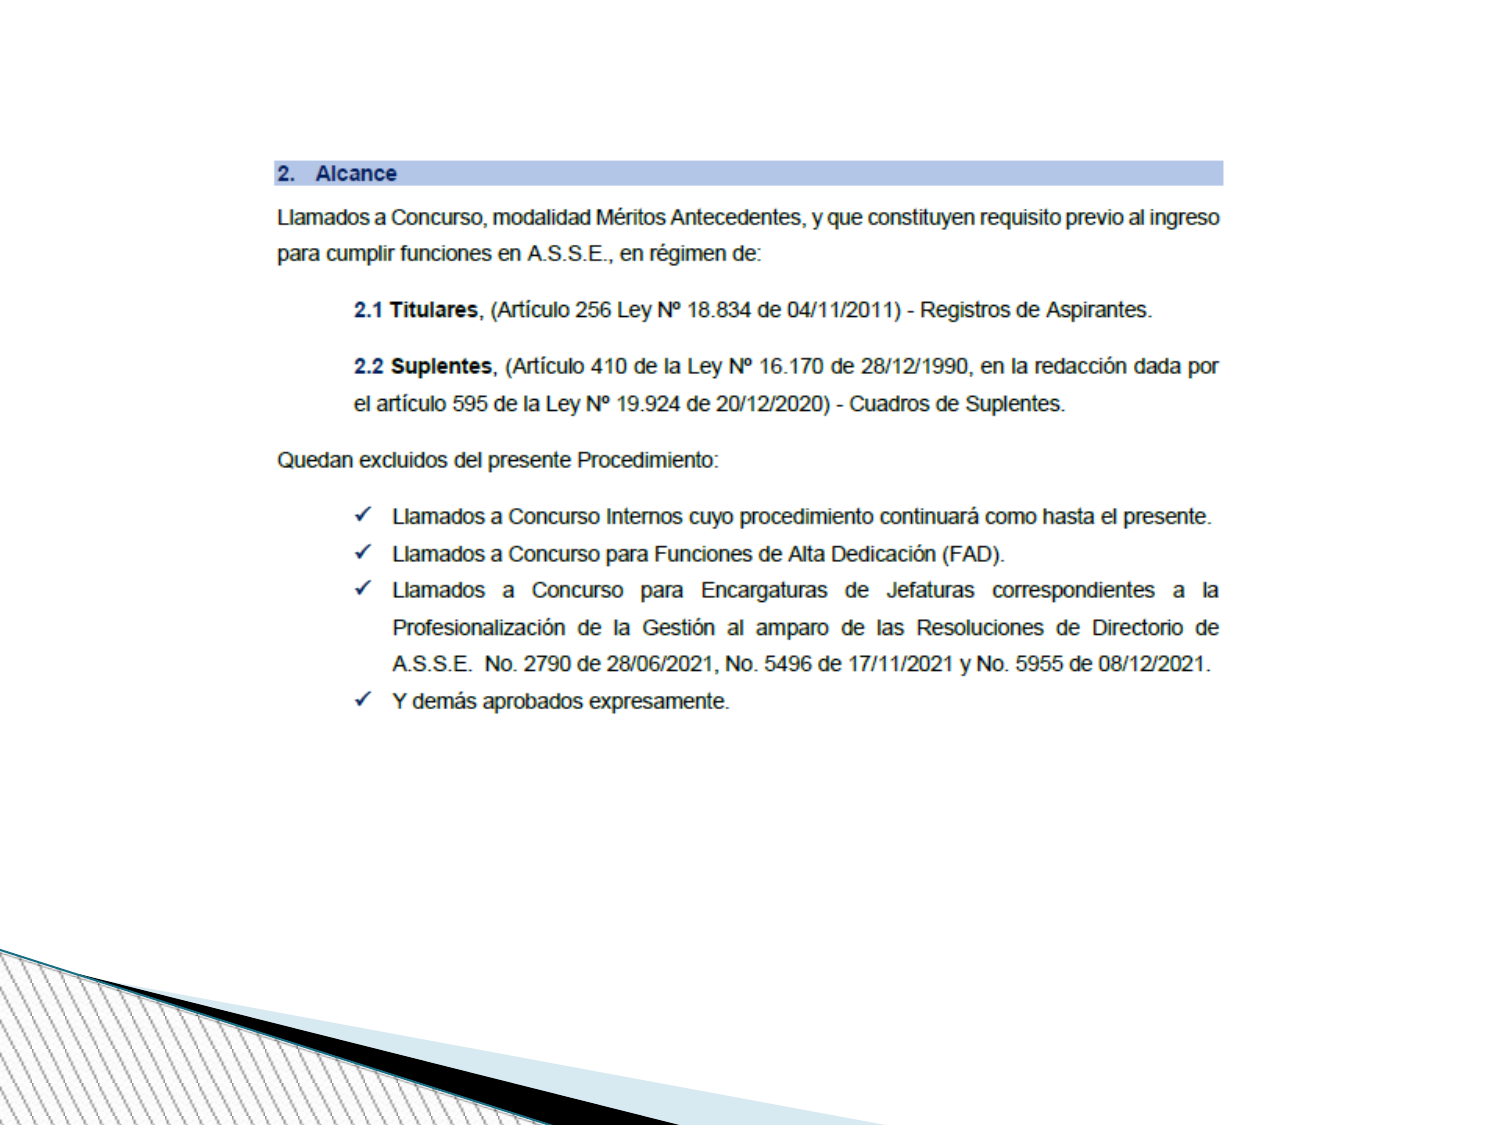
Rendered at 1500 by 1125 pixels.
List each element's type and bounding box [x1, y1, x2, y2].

picture [0, 953, 536, 1125]
picture [251, 139, 1255, 731]
